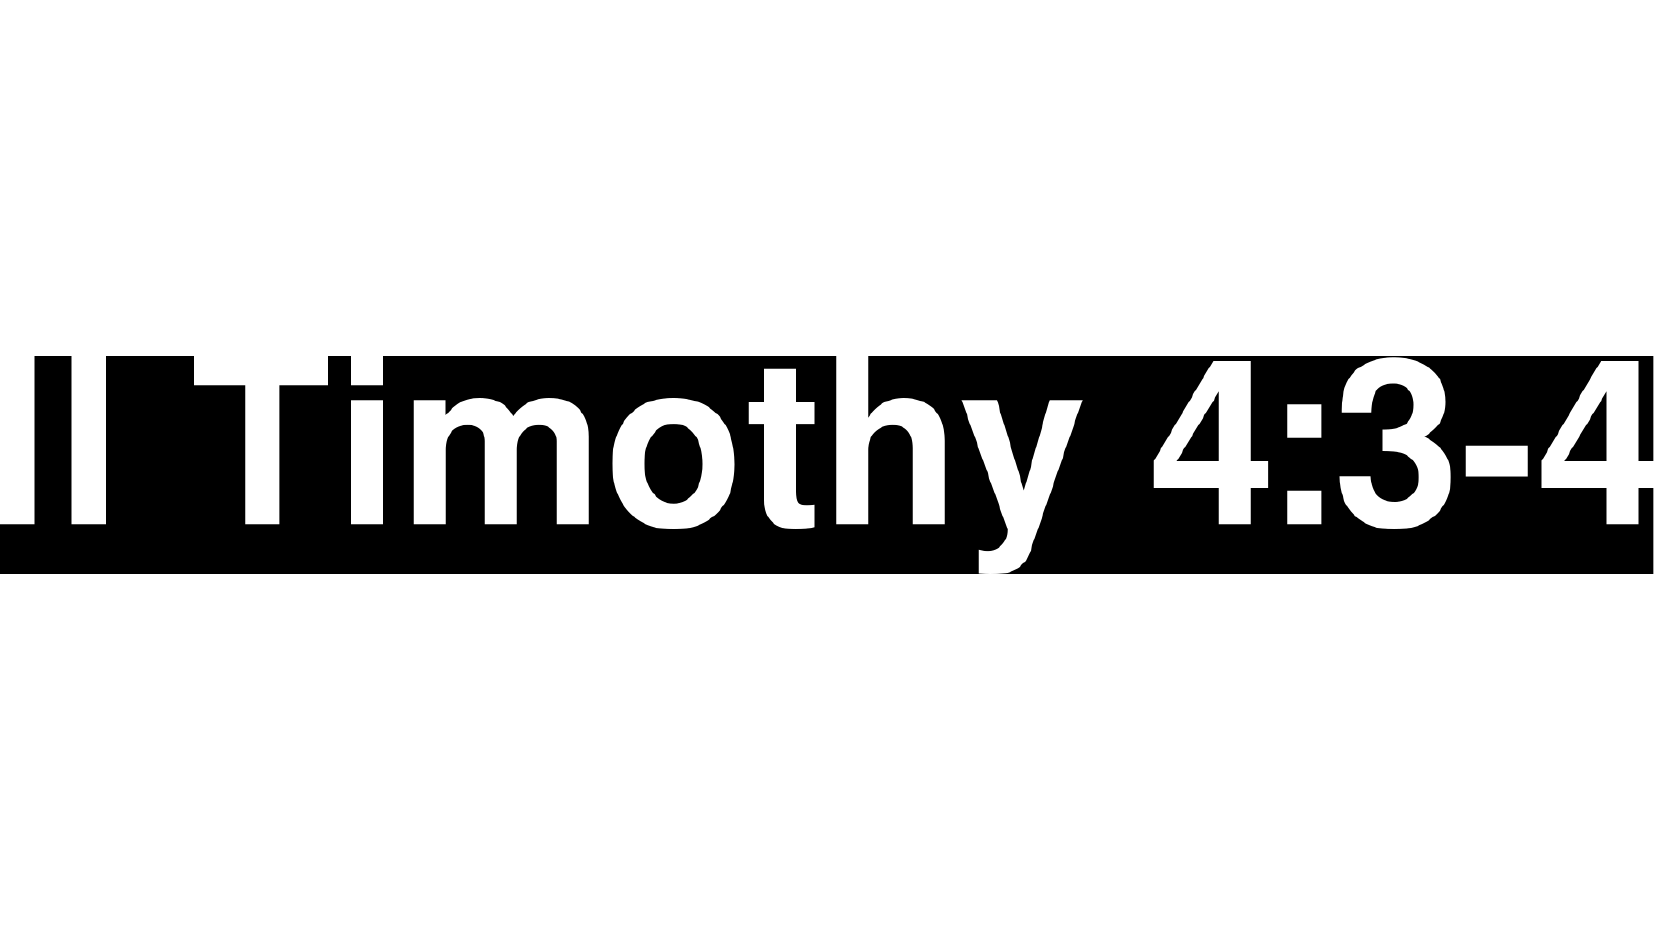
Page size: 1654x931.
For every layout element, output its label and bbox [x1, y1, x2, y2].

picture [0, 356, 1654, 574]
